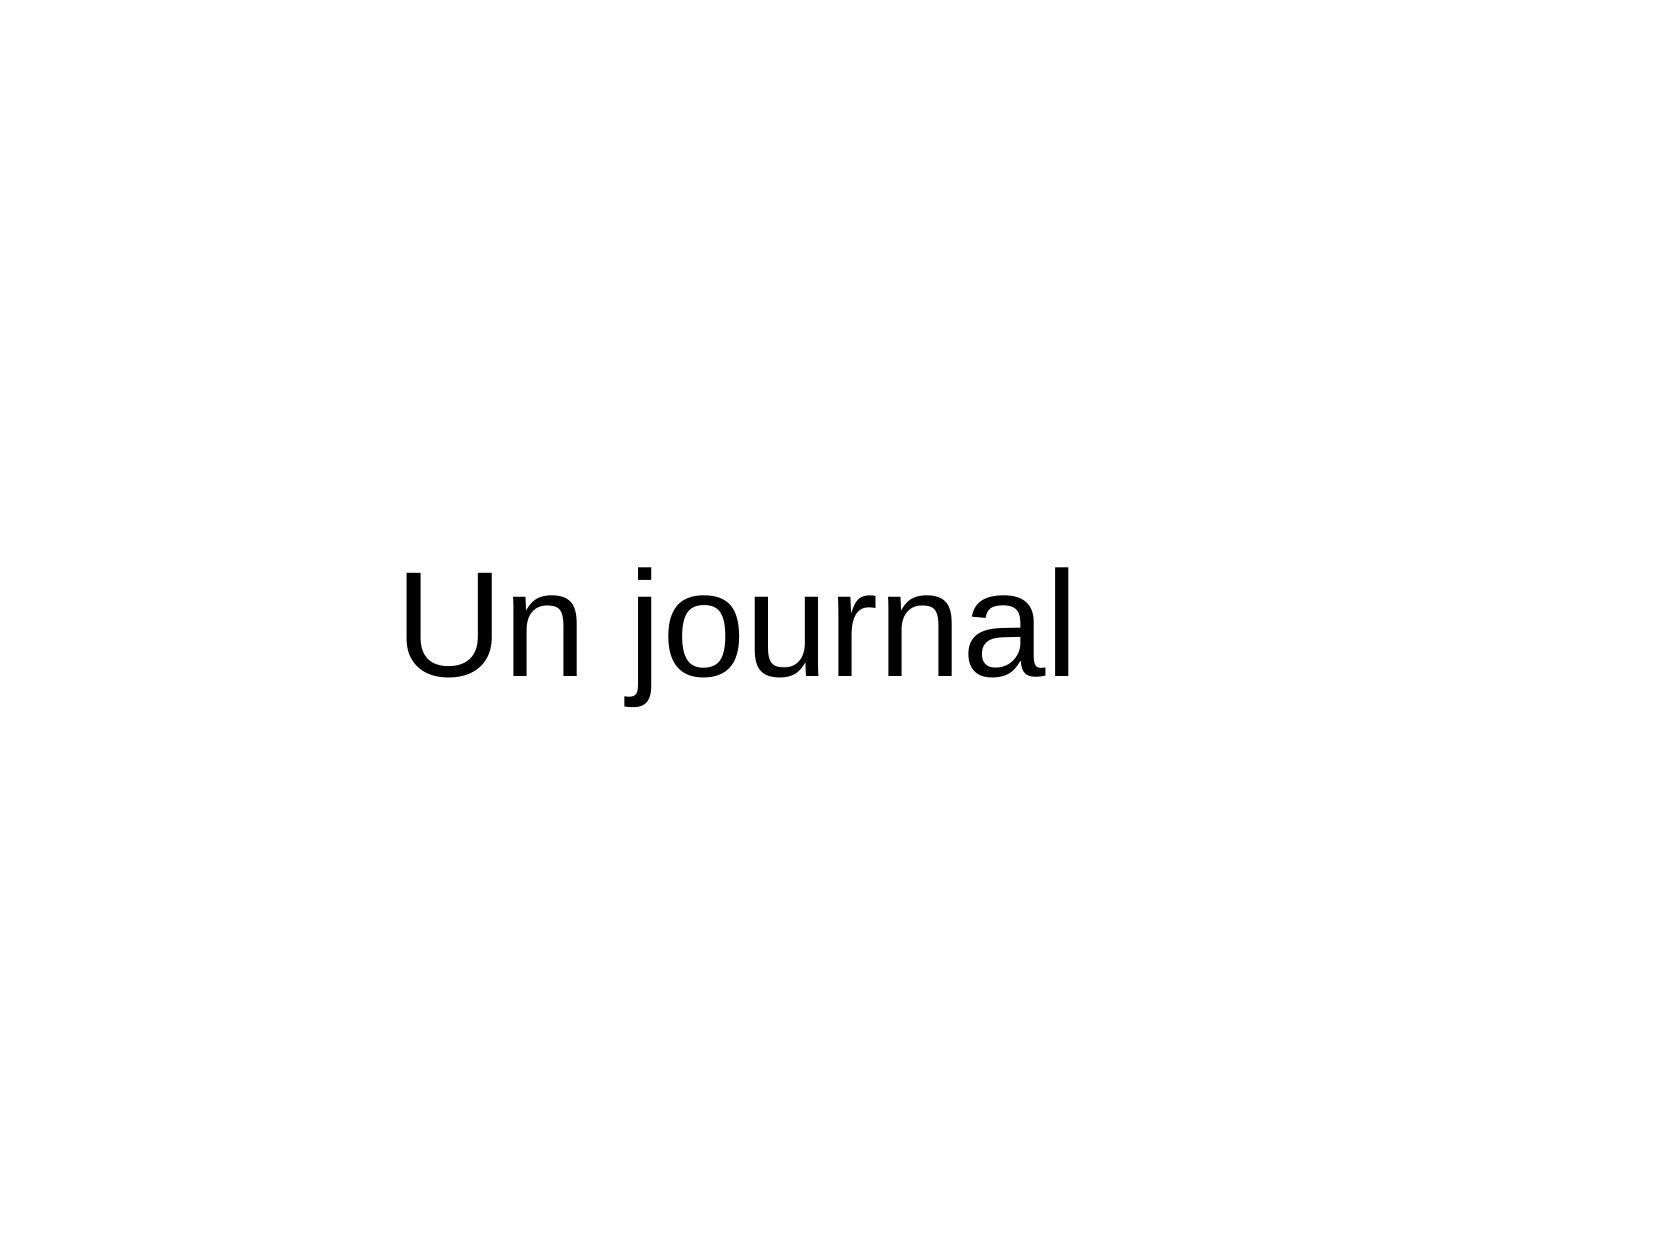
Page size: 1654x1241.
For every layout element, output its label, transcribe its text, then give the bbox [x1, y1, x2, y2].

text_box Un journal [380, 533, 1279, 717]
